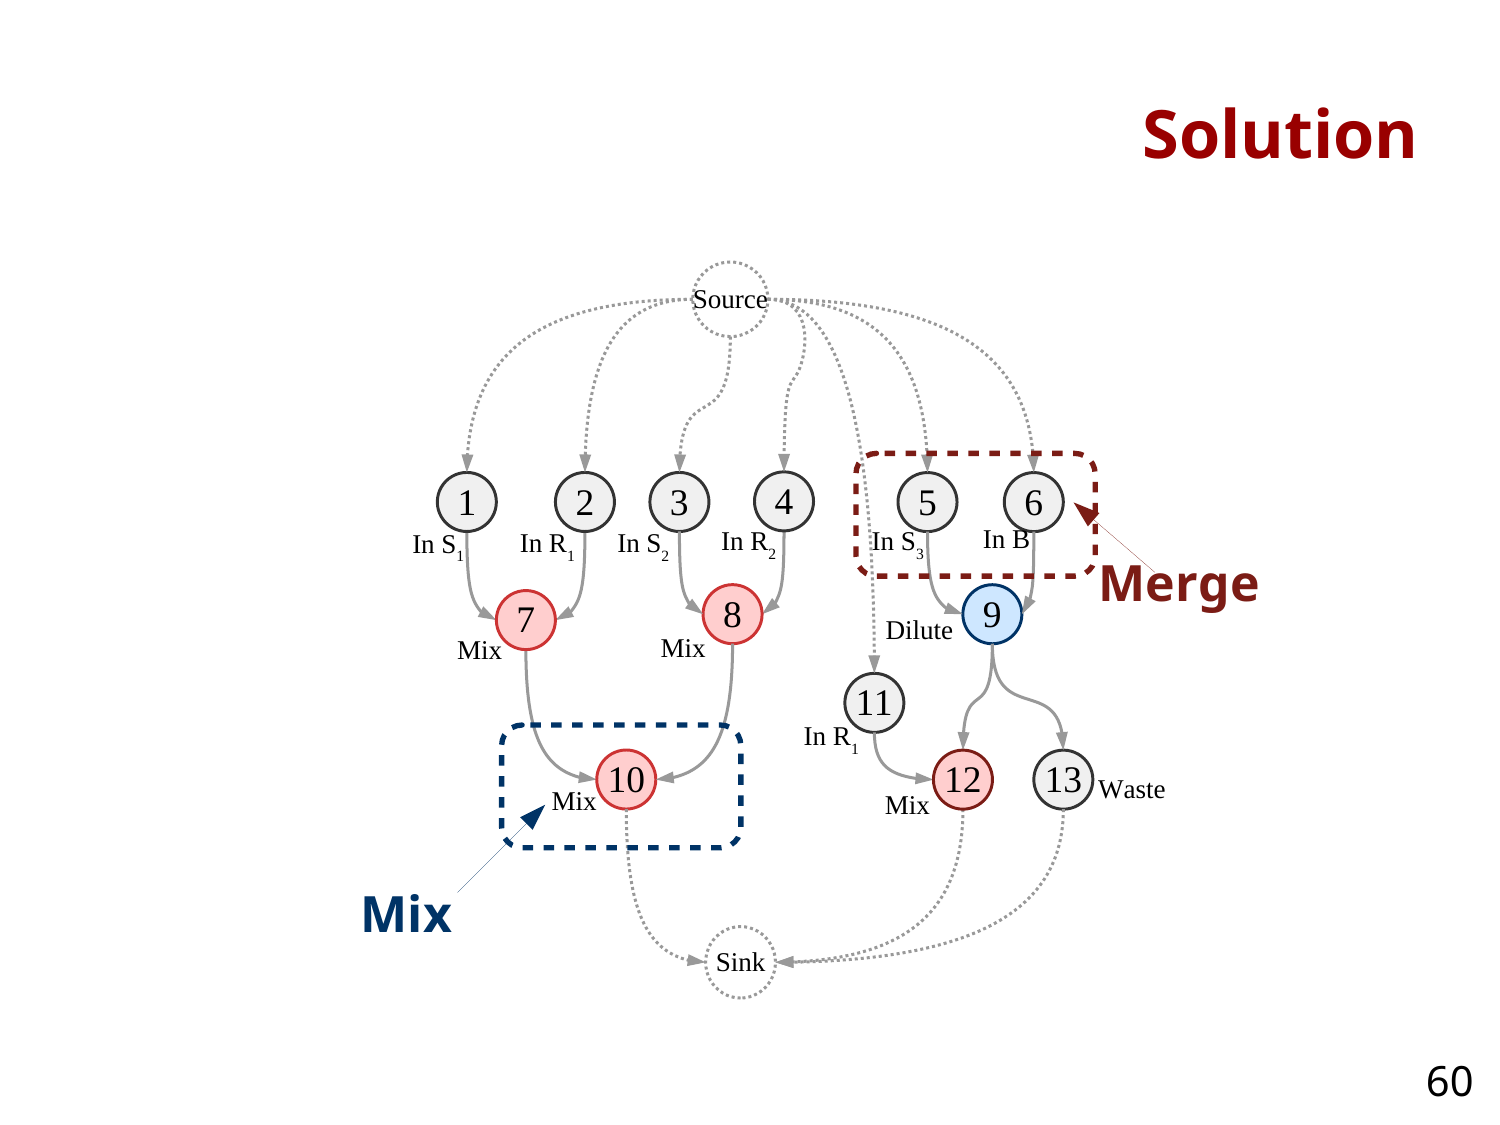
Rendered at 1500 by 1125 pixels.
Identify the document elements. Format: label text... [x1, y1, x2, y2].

text_box 3 [649, 472, 709, 531]
text_box 12 [933, 750, 993, 810]
text_box 4 [754, 471, 814, 531]
text_box 7 [496, 590, 556, 650]
text_box In S1 [393, 518, 480, 571]
text_box 5 [897, 472, 958, 516]
text_box 13 [1033, 750, 1090, 810]
text_box 2 [555, 472, 615, 518]
text_box In R1 [760, 711, 874, 764]
text_box 11 [844, 673, 904, 733]
title Solution [75, 44, 1419, 227]
text_box Merge [1084, 547, 1276, 621]
text_box In S3 [825, 516, 939, 569]
text_box Mix [487, 777, 612, 824]
text_box 8 [703, 584, 763, 644]
text_box Mix [633, 624, 721, 671]
text_box Sink [705, 926, 776, 999]
text_box Waste [1078, 766, 1181, 813]
text_box Mix [345, 878, 483, 951]
text_box 1 [437, 472, 497, 529]
text_box Source [692, 261, 768, 337]
text_box Dilute [866, 607, 968, 654]
text_box 9 [962, 584, 1022, 644]
text_box Mix [831, 782, 945, 829]
text_box 6 [1004, 472, 1064, 530]
text_box Mix [438, 627, 517, 674]
text_box In S2 [588, 518, 685, 571]
text_box 10 [596, 750, 656, 809]
text_box In R2 [685, 516, 791, 569]
text_box In B [932, 516, 1045, 563]
text_box In R1 [487, 518, 588, 571]
